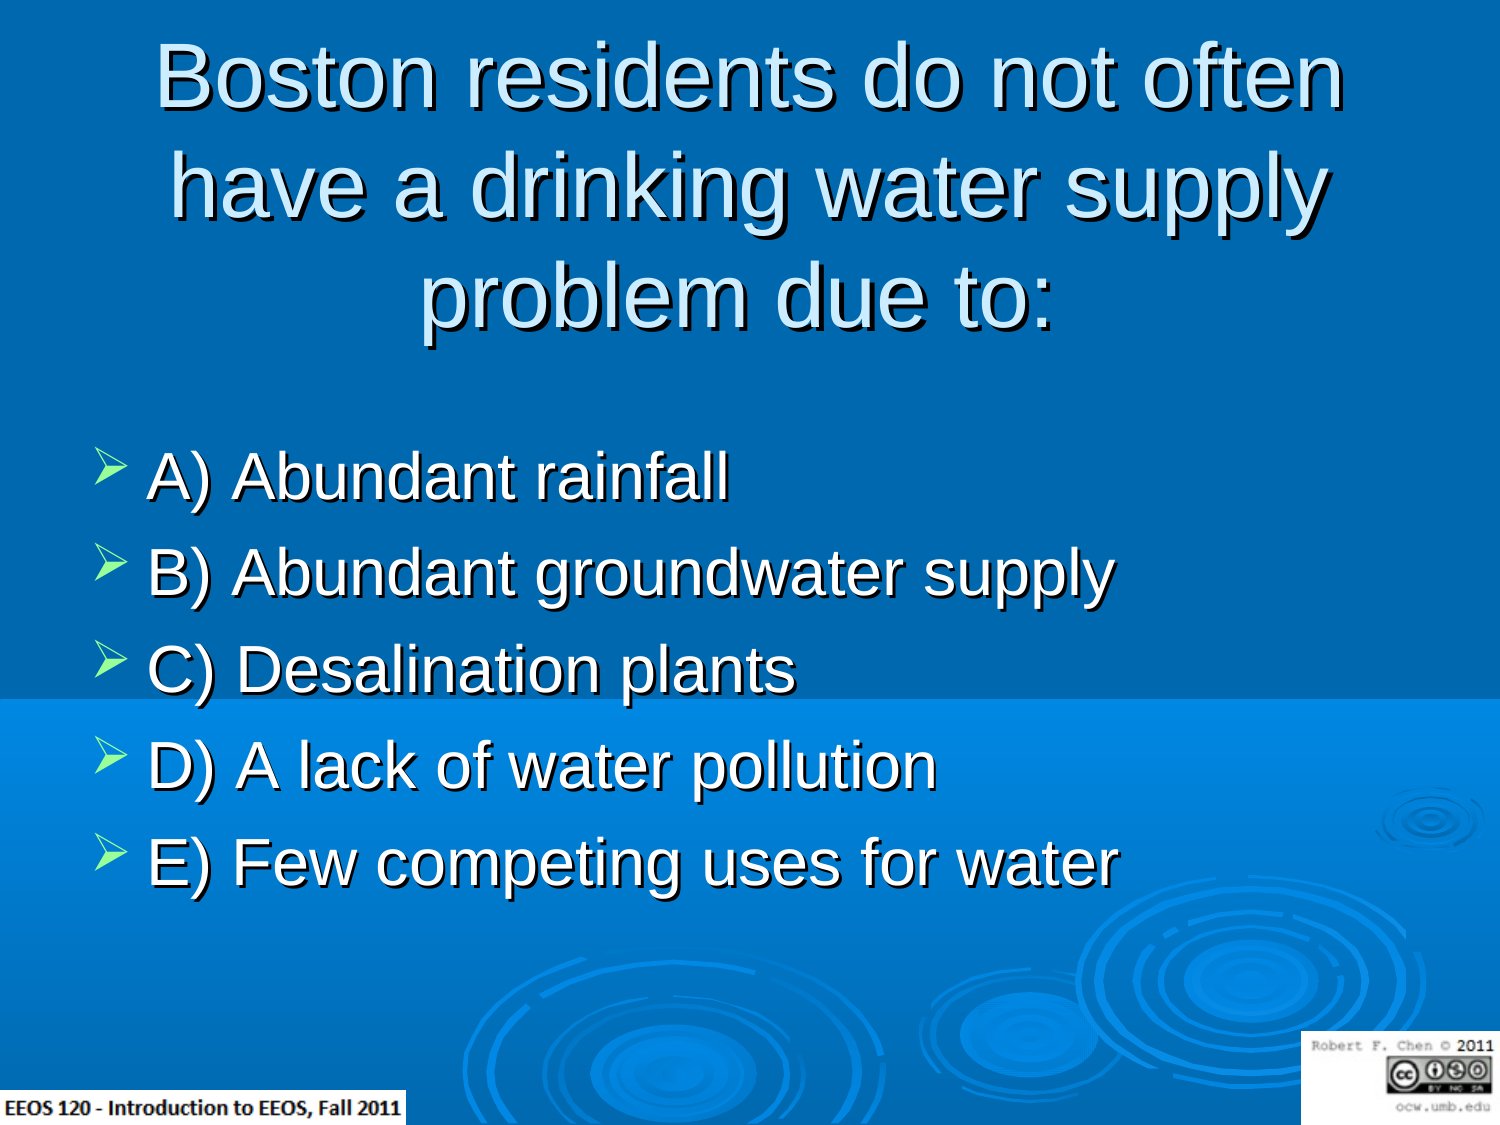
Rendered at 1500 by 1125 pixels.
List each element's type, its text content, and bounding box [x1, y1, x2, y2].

picture [0, 1090, 406, 1125]
title Boston residents do not often have a drinking water supply problem due to: [75, 8, 1426, 354]
list A) Abundant rainfall B) Abundant groundwater supply C) Desalination plants D) A lack of water pollution E) Few competing uses for water [75, 425, 1426, 1125]
picture [1301, 1031, 1500, 1125]
